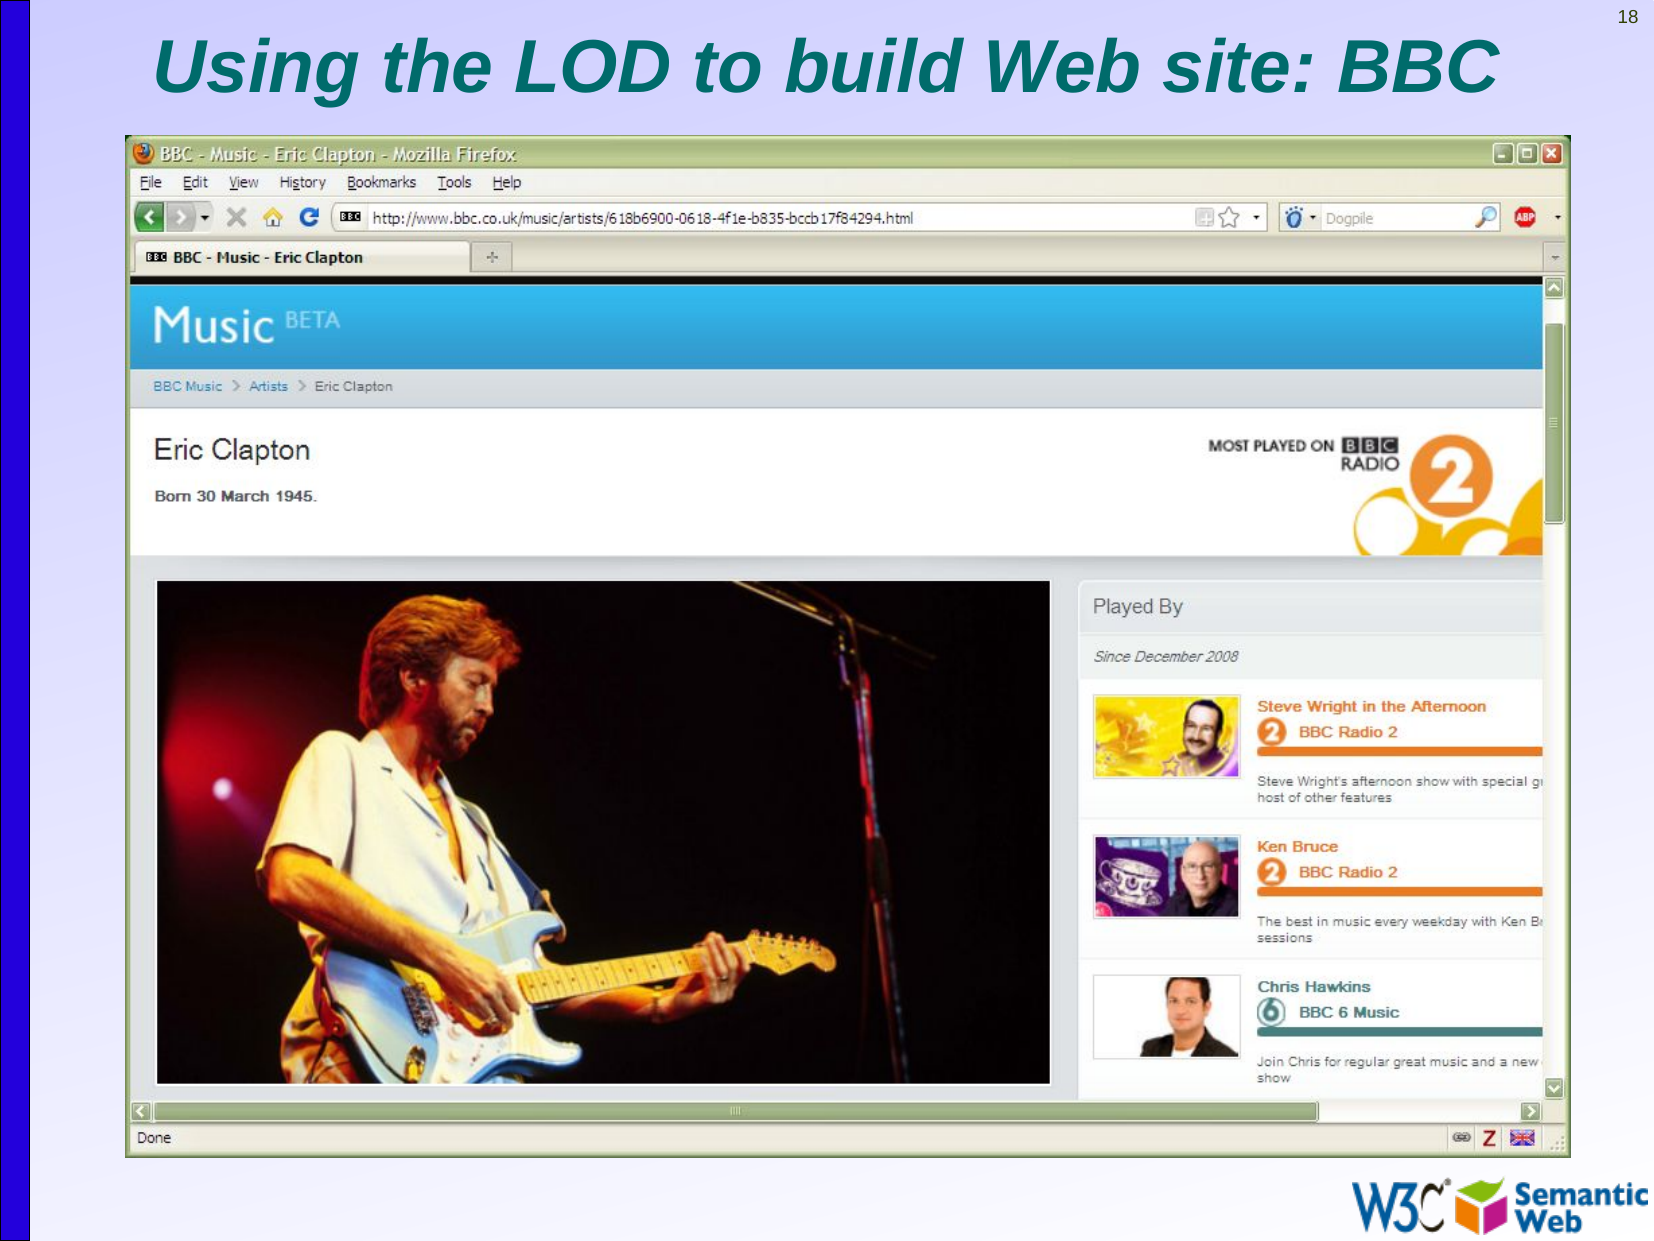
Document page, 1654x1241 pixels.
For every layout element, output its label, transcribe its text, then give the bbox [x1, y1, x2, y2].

picture [125, 135, 1571, 1158]
title Using the LOD to build Web site: BBC [0, 5, 1654, 125]
picture [1352, 1175, 1648, 1235]
